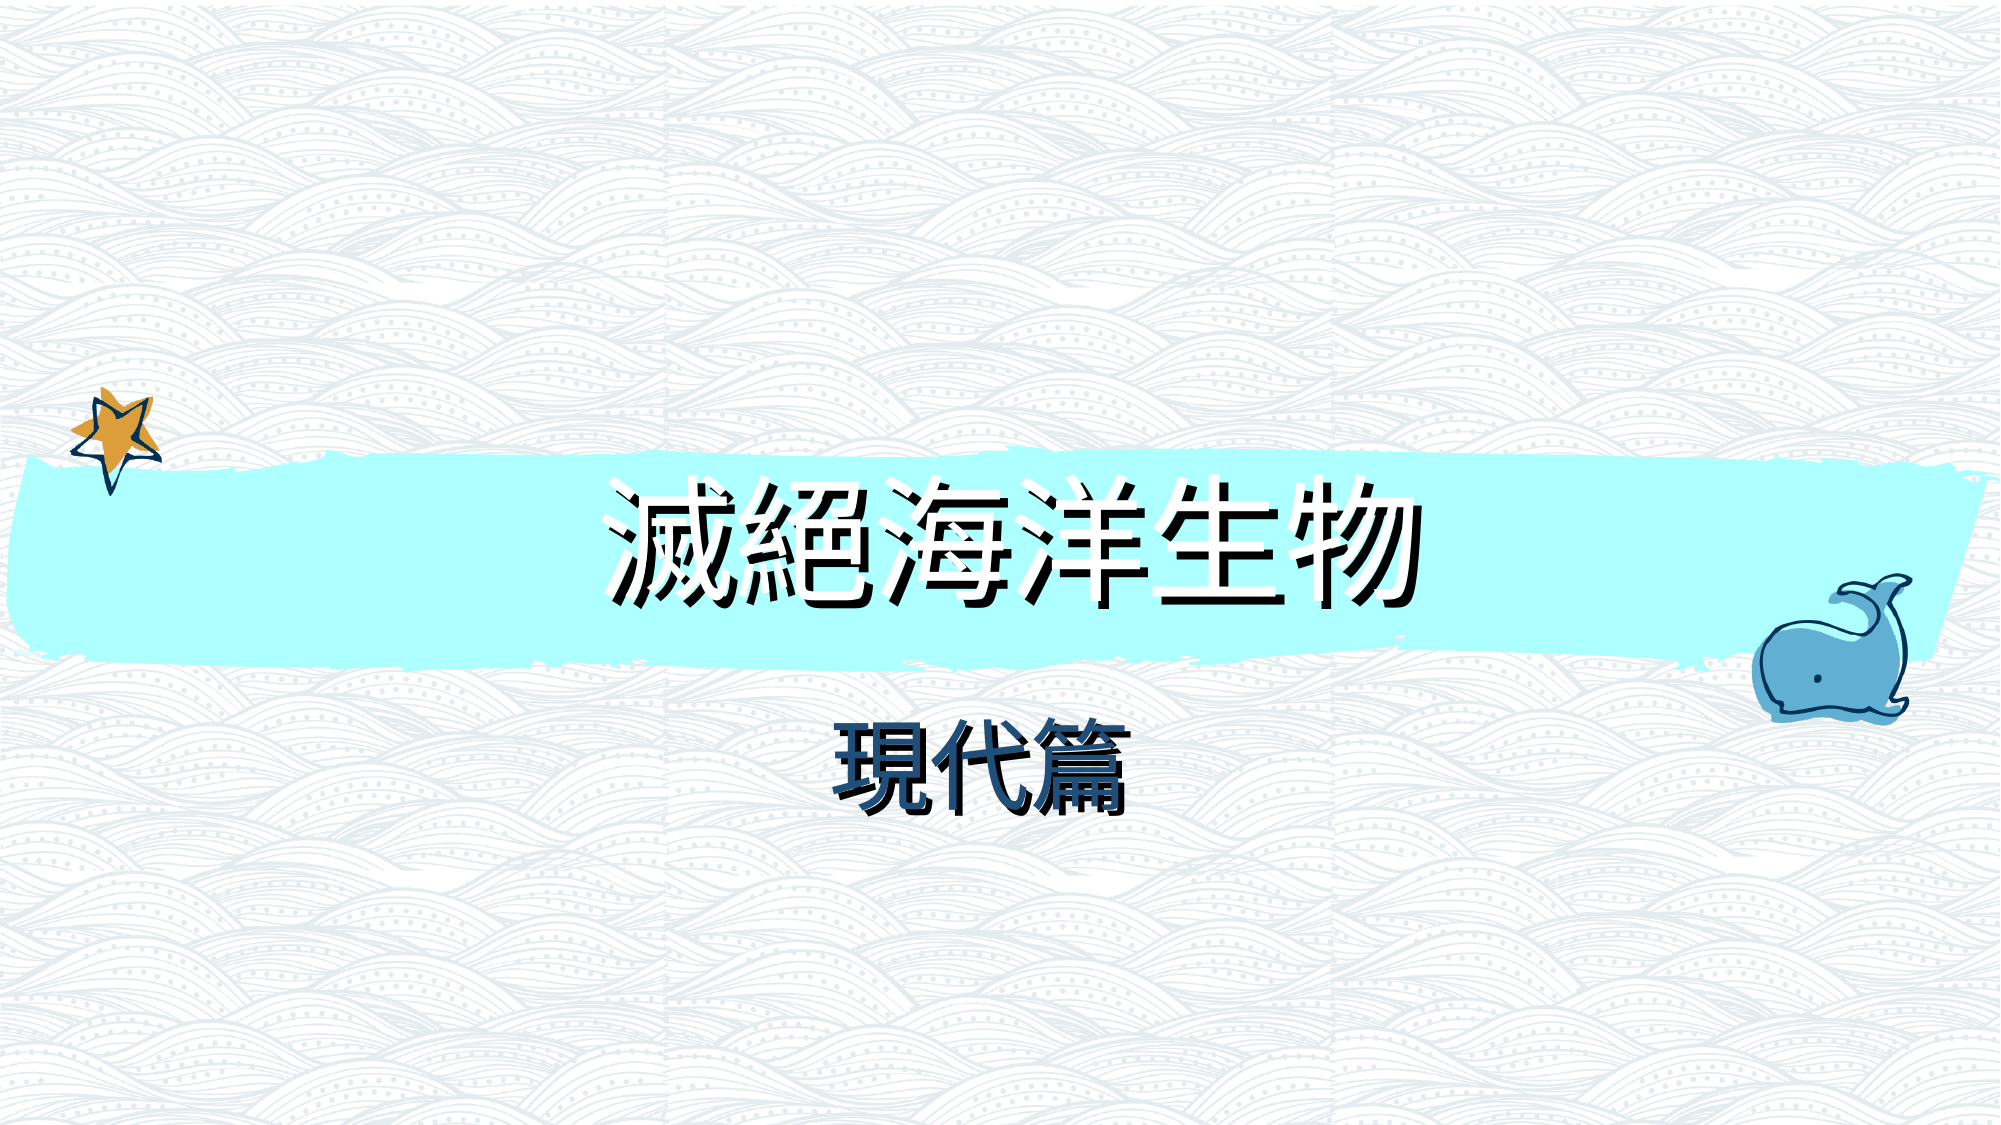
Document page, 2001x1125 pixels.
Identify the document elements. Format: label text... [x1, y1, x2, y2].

text_box 現代篇 [551, 650, 1408, 832]
text_box 滅絕海洋生物 [580, 409, 1437, 628]
